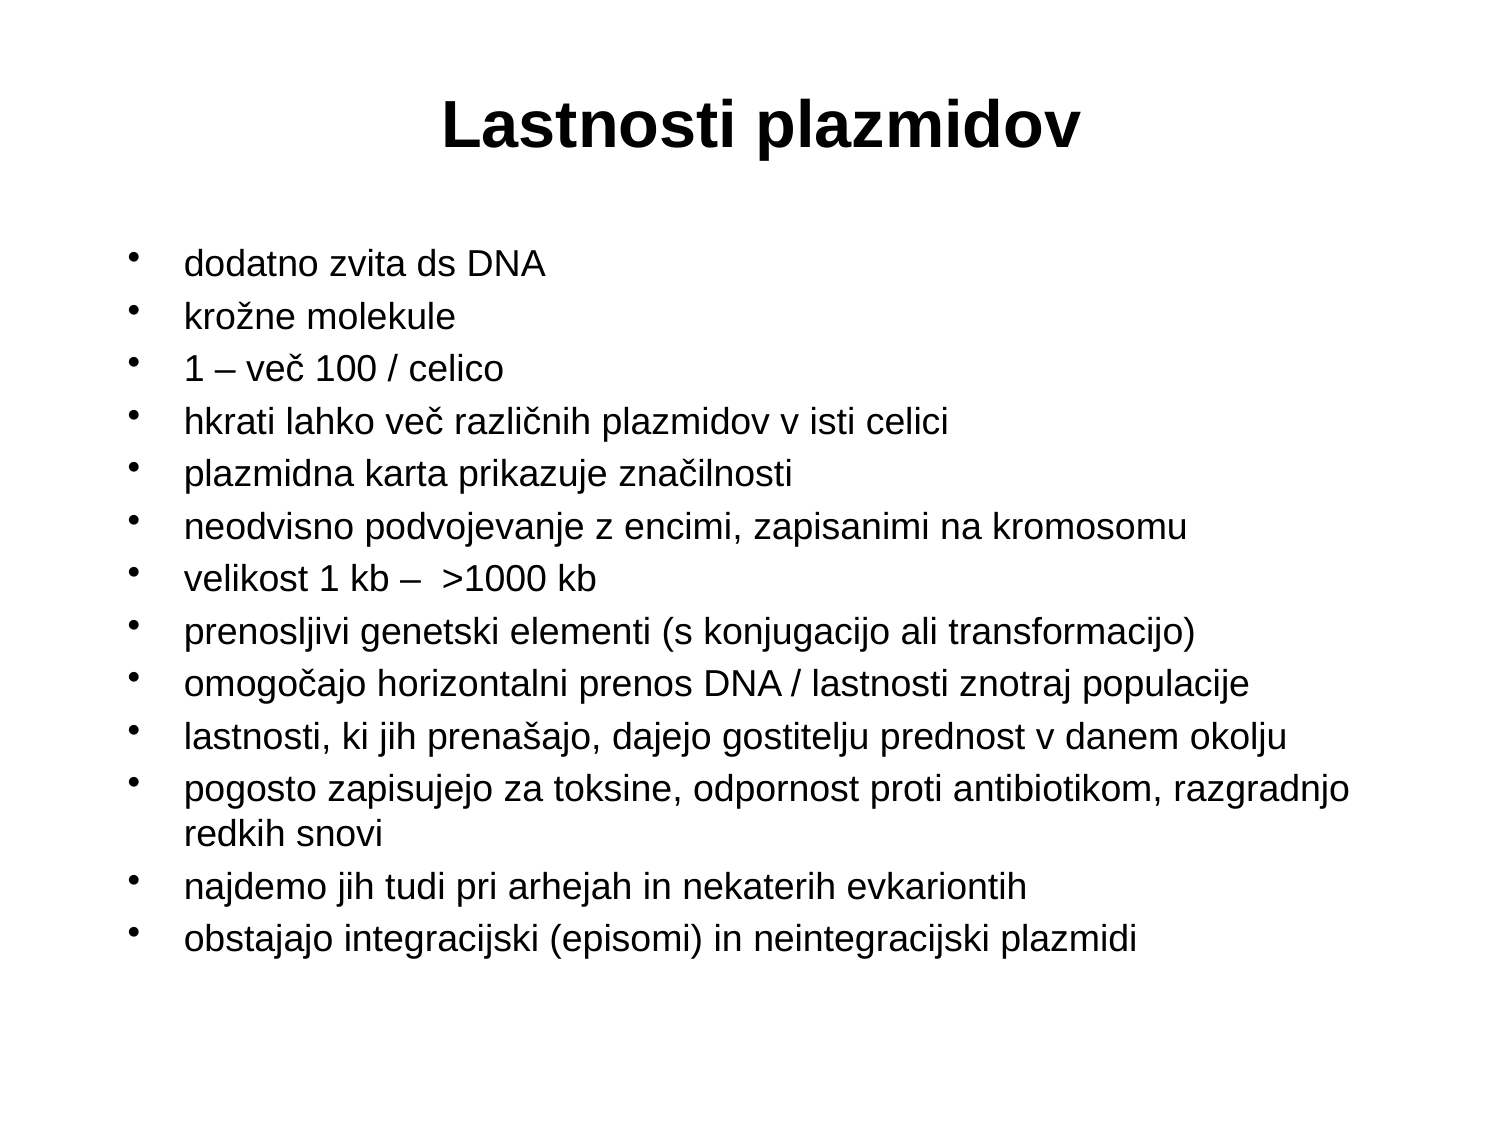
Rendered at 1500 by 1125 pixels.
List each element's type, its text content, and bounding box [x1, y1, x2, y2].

title Lastnosti plazmidov [218, 66, 1305, 175]
list dodatno zvita ds DNA krožne molekule 1 – več 100 / celico hkrati lahko več različnih plazmidov v isti celici plazmidna karta prikazuje značilnosti neodvisno podvojevanje z encimi, zapisanimi na kromosomu velikost 1 kb – >1000 kb prenosljivi genetski elementi (s konjugacijo ali transformacijo) omogočajo horizontalni prenos DNA / lastnosti znotraj populacije lastnosti, ki jih prenašajo, dajejo gostitelju prednost v danem okolju pogosto zapisujejo za toksine, odpornost proti antibiotikom, razgradnjo redkih snovi najdemo jih tudi pri arhejah in nekaterih evkariontih obstajajo integracijski (episomi) in neintegracijski plazmidi [112, 231, 1471, 1000]
